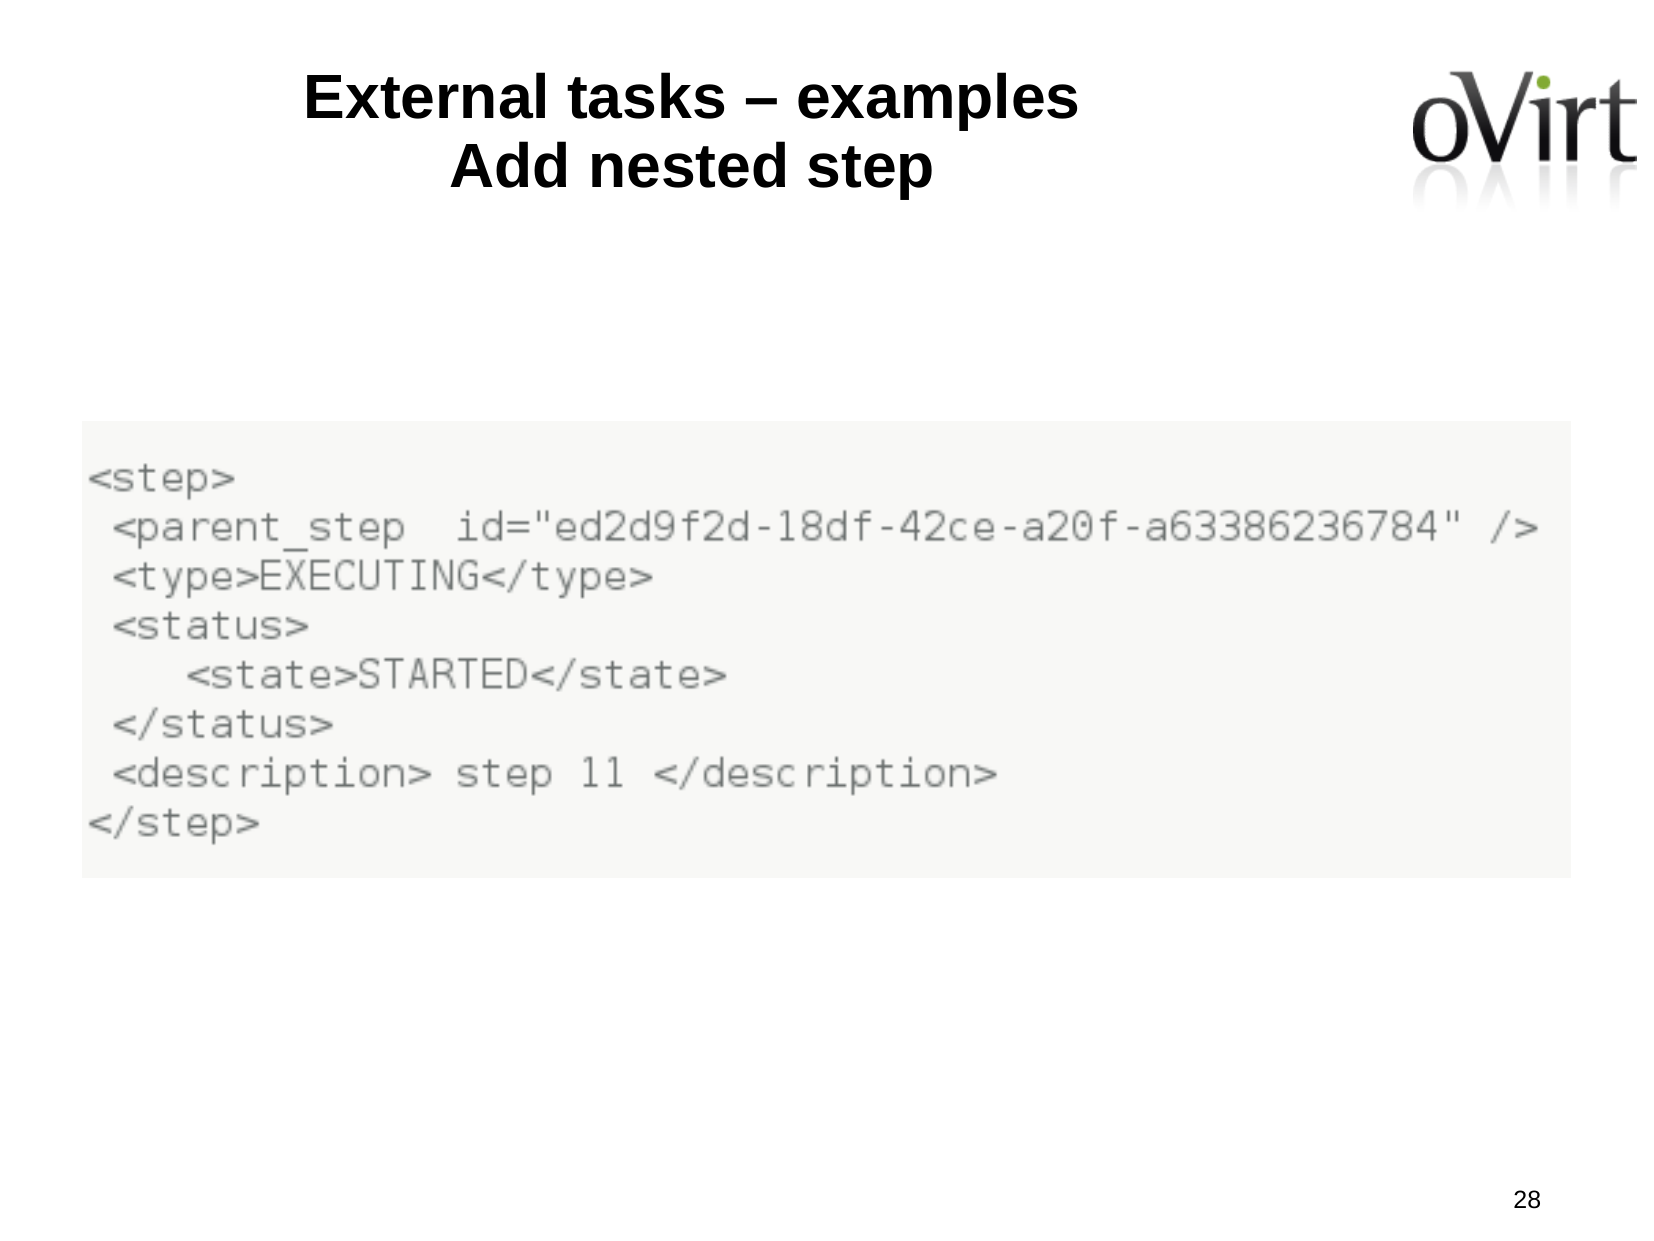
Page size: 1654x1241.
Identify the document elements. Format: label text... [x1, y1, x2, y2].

picture [82, 421, 1571, 878]
title External tasks – examples Add nested step [82, 37, 1303, 226]
picture [1413, 63, 1637, 212]
